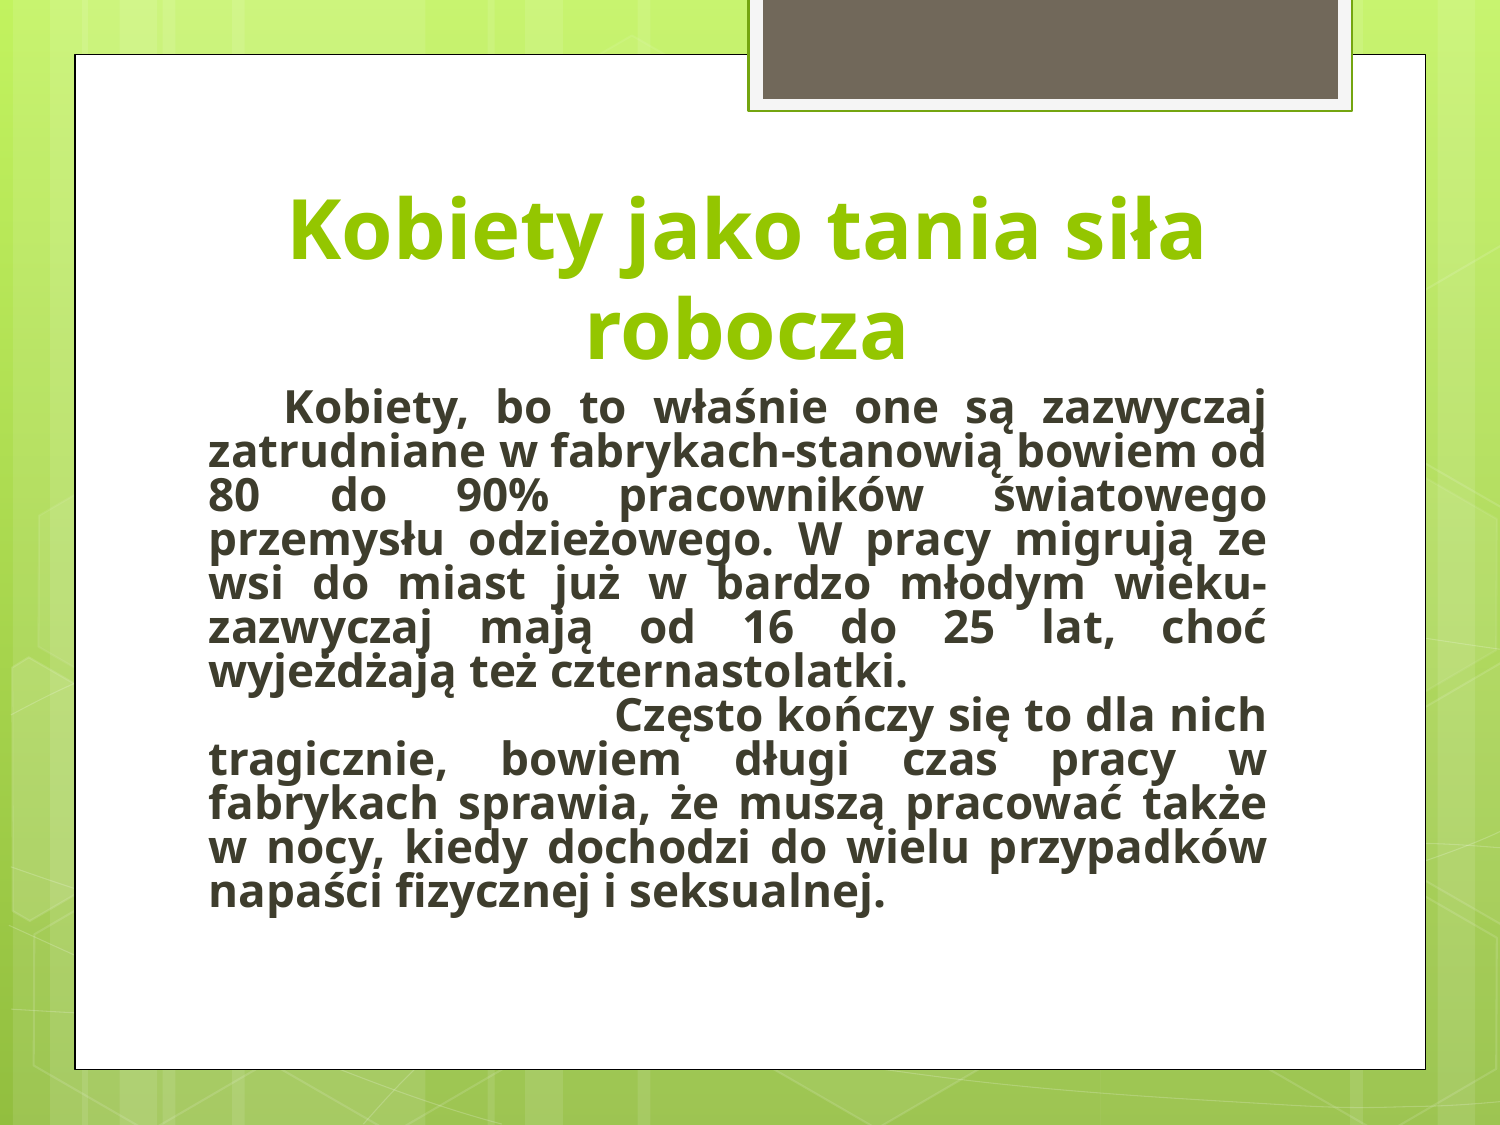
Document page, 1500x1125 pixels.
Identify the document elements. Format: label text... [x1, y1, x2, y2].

title Kobiety jako tania siła robocza [171, 168, 1324, 357]
list Kobiety, bo to właśnie one są zazwyczaj zatrudniane w fabrykach-stanowią bowiem od 80 do 90% pracowników światowego przemysłu odzieżowego. W pracy migrują ze wsi do miast już w bardzo młodym wieku- zazwyczaj mają od 16 do 25 lat, choć wyjeżdżają też czternastolatki. Często kończy się to dla nich tragicznie, bowiem długi czas pracy w fabrykach sprawia, że muszą pracować także w nocy, kiedy dochodzi do wielu przypadków napaści fizycznej i seksualnej. [171, 381, 1283, 957]
